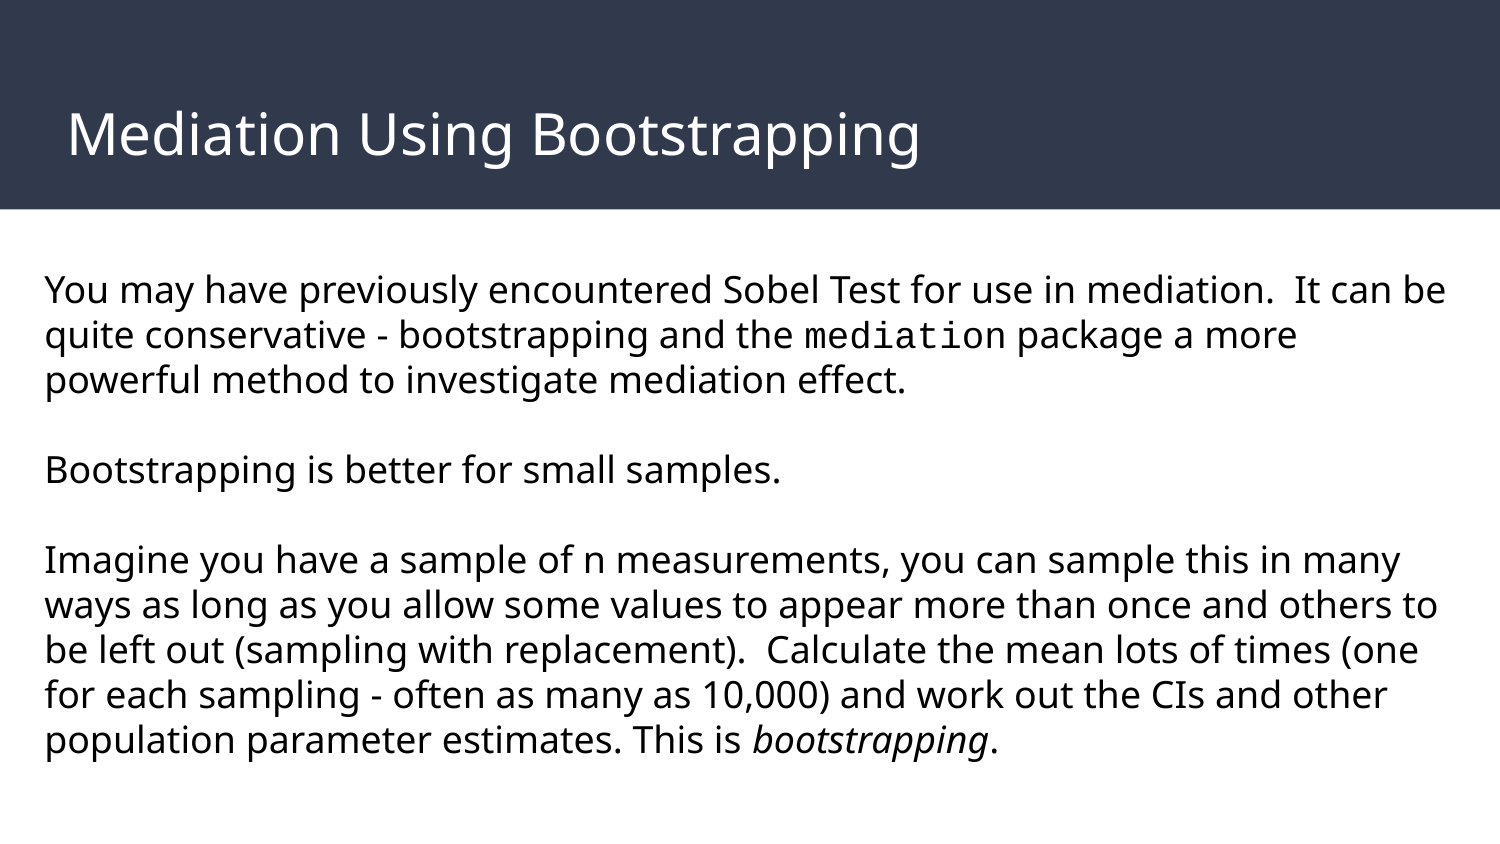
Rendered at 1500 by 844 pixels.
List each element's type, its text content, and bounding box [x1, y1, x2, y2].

text_box You may have previously encountered Sobel Test for use in mediation. It can be quite conservative - bootstrapping and the mediation package a more powerful method to investigate mediation effect. Bootstrapping is better for small samples. Imagine you have a sample of n measurements, you can sample this in many ways as long as you allow some values to appear more than once and others to be left out (sampling with replacement). Calculate the mean lots of times (one for each sampling - often as many as 10,000) and work out the CIs and other population parameter estimates. This is bootstrapping. [29, 250, 1465, 823]
title Mediation Using Bootstrapping [51, 82, 1449, 185]
